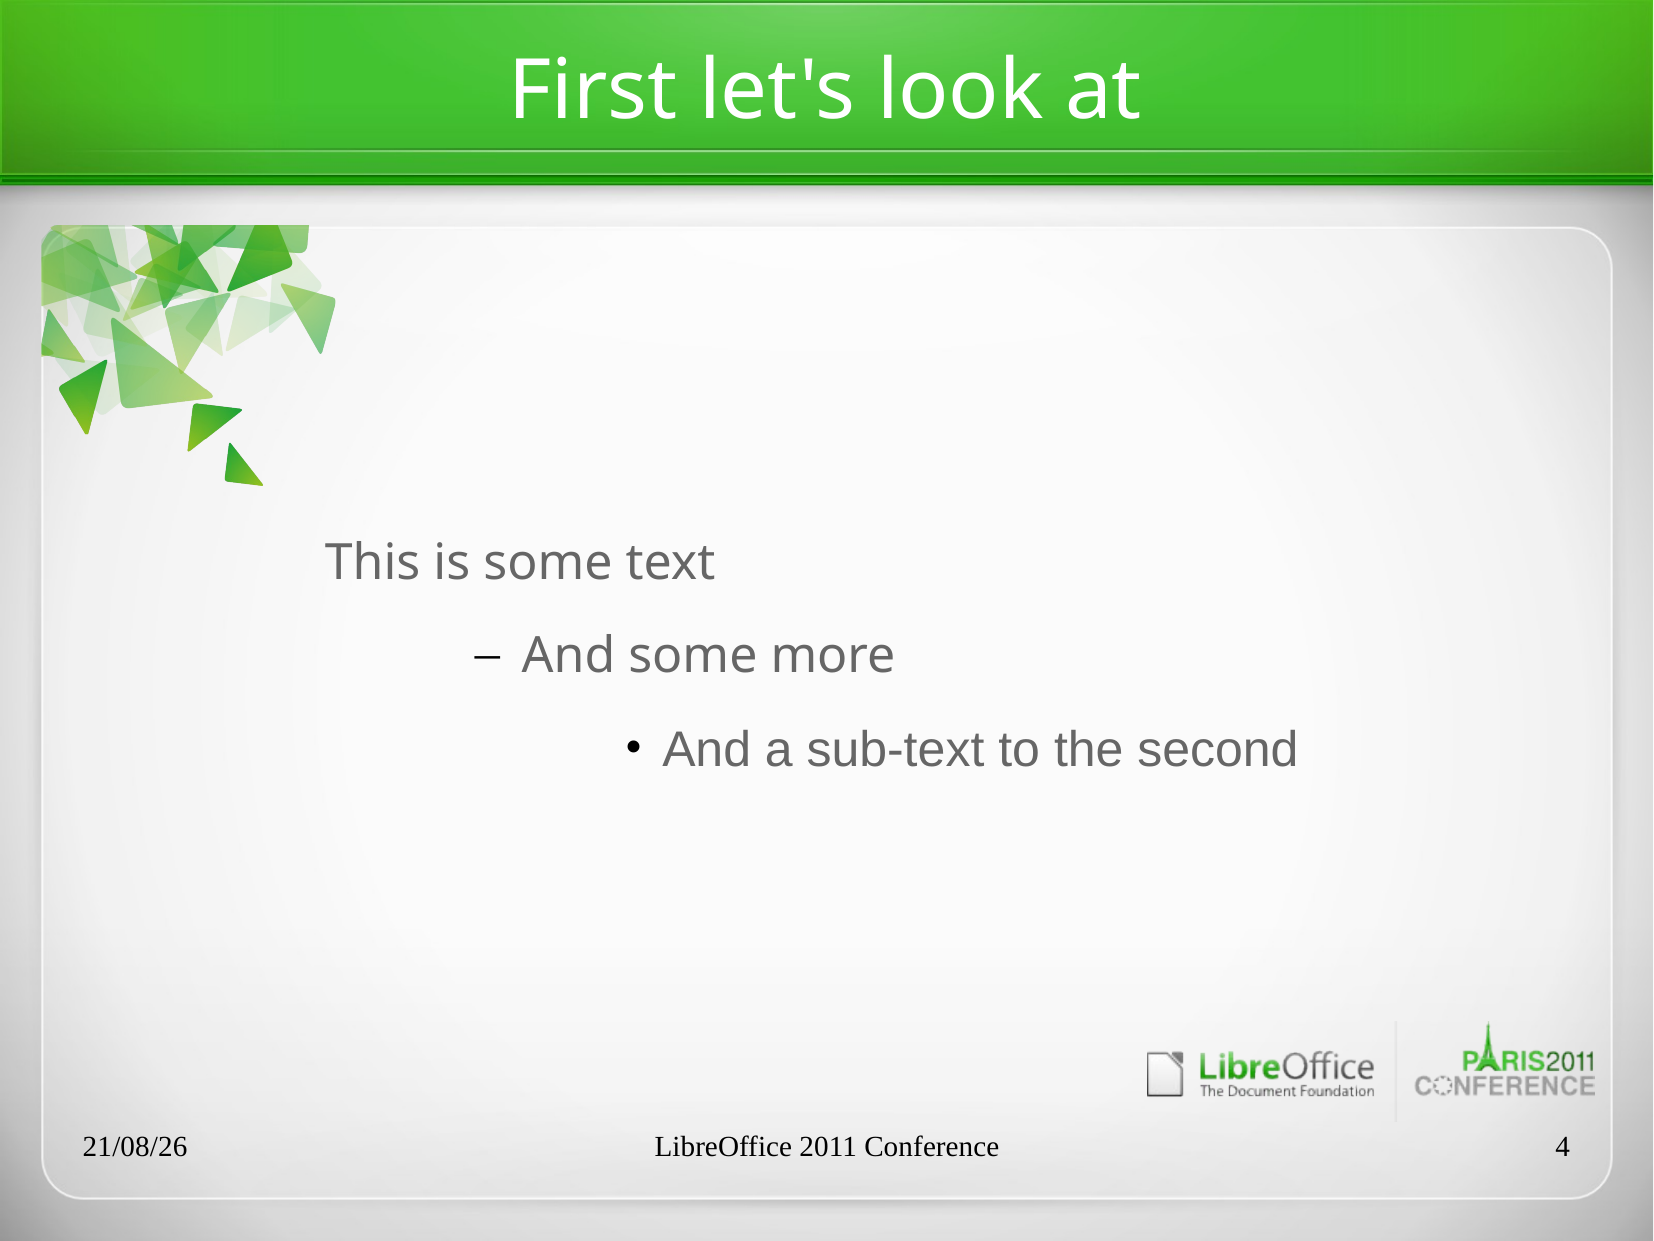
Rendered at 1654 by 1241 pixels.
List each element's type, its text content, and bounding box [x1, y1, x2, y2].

picture [0, 0, 1654, 1241]
title First let's look at [82, 17, 1569, 165]
list This is some text And some more And a sub-text to the second [295, 236, 1611, 1055]
